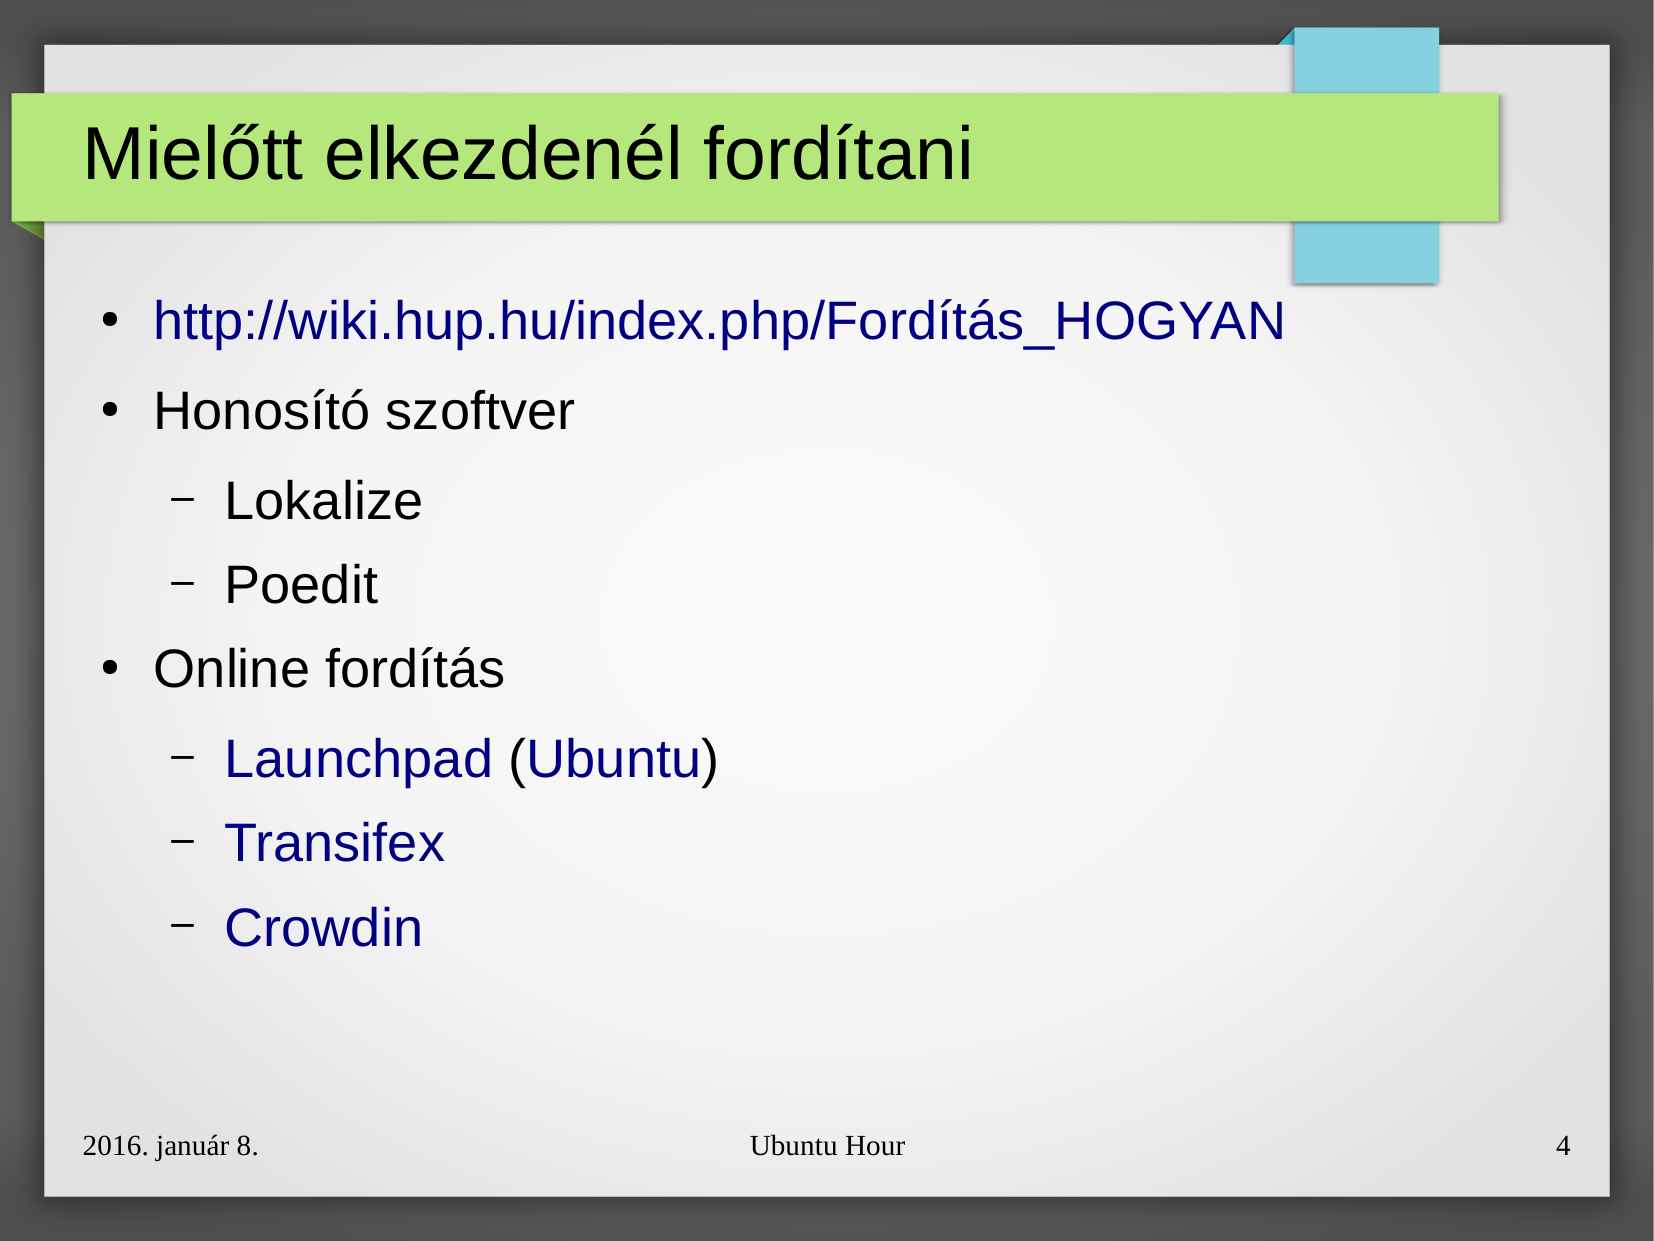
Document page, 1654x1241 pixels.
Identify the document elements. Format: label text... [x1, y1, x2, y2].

picture [0, 0, 1654, 1241]
list http://wiki.hup.hu/index.php/Fordítás_HOGYAN Honosító szoftver Lokalize Poedit Online fordítás Launchpad (Ubuntu) Transifex Crowdin [82, 290, 1571, 1010]
title Mielőtt elkezdenél fordítani [82, 94, 1264, 213]
